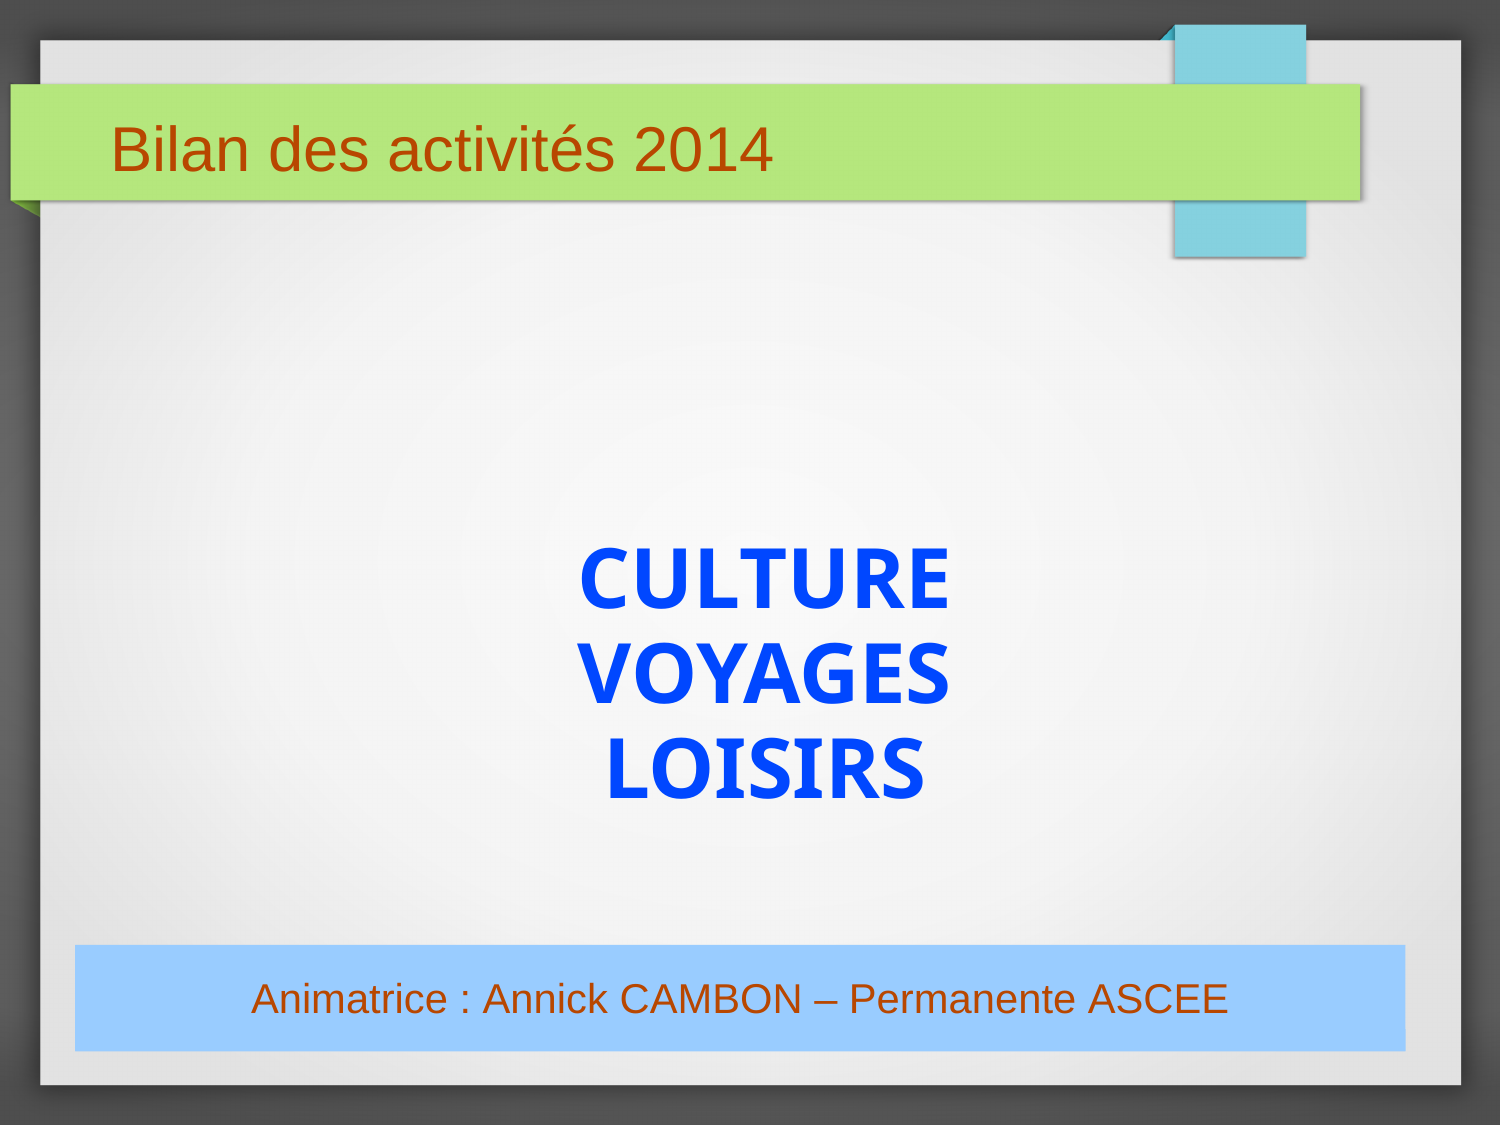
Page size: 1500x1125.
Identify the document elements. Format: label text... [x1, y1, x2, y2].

title Bilan des activités 2014 [95, 59, 1371, 247]
text_box [75, 944, 1406, 1052]
subtitle CULTURE VOYAGES LOISIRS [225, 425, 1276, 944]
text_box Animatrice : Annick CAMBON – Permanente ASCEE [236, 968, 1245, 1030]
picture [0, 0, 1500, 1125]
